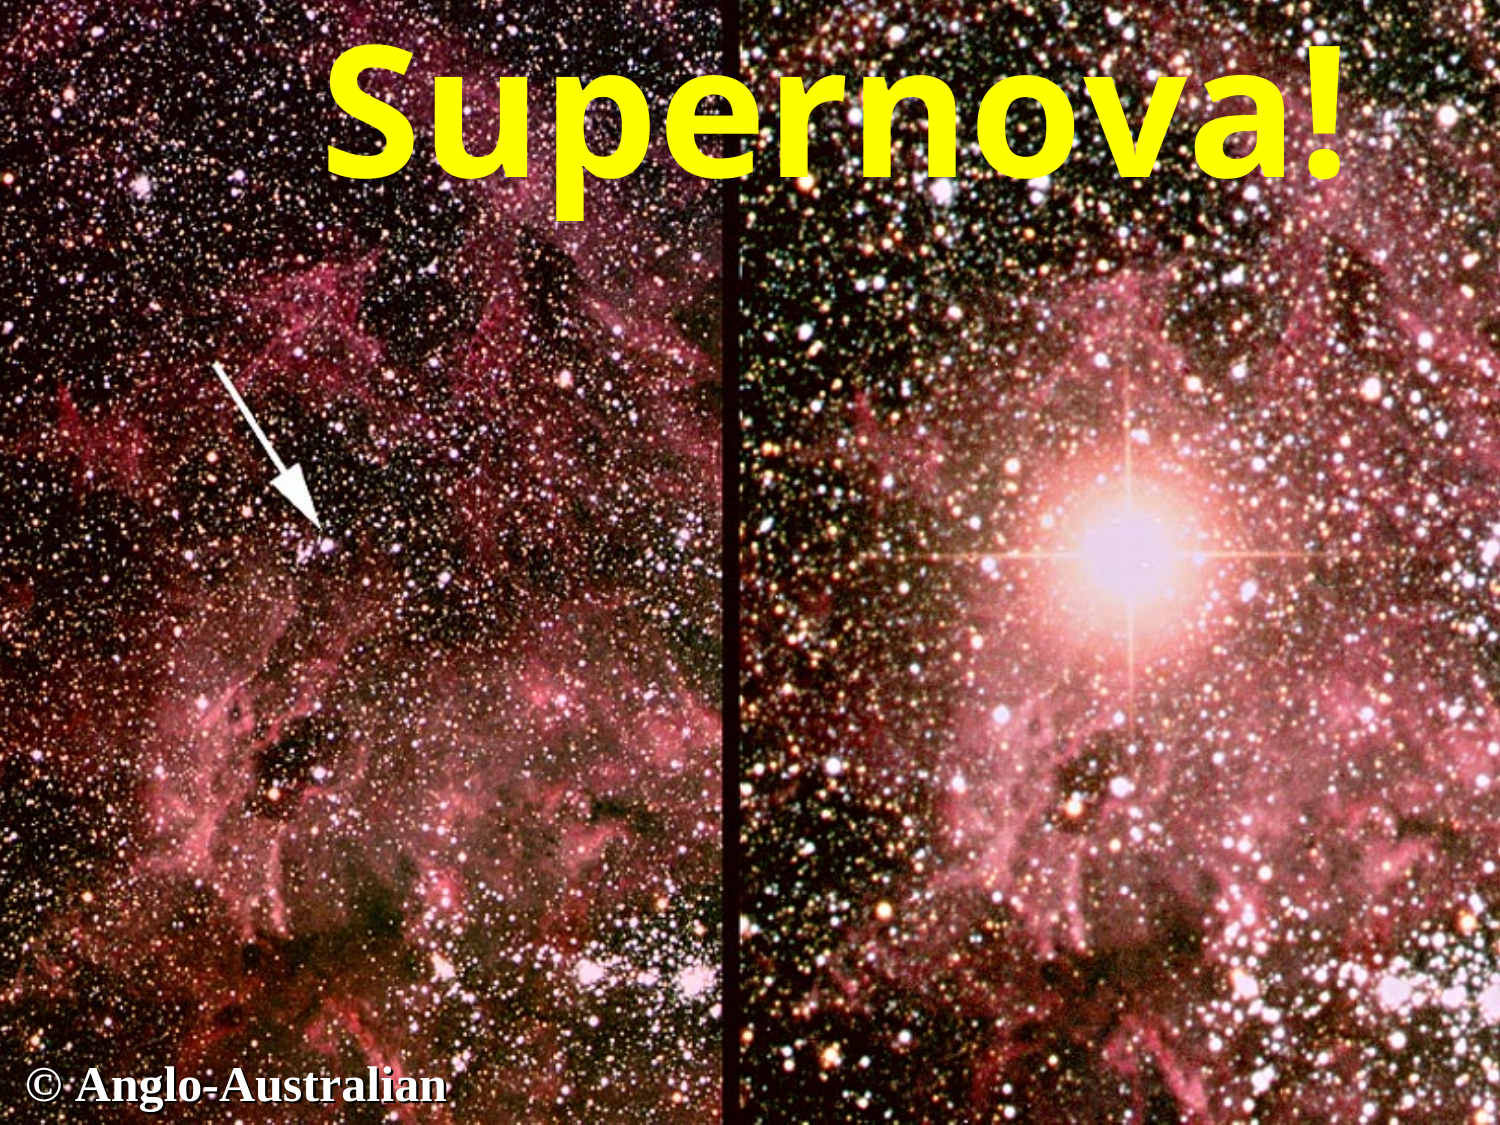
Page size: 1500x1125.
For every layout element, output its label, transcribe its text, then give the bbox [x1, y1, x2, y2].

text_box © Anglo-Australian Telescope [10, 1043, 675, 1119]
picture [0, 0, 1500, 1125]
text_box Supernova! [246, 1, 1426, 228]
